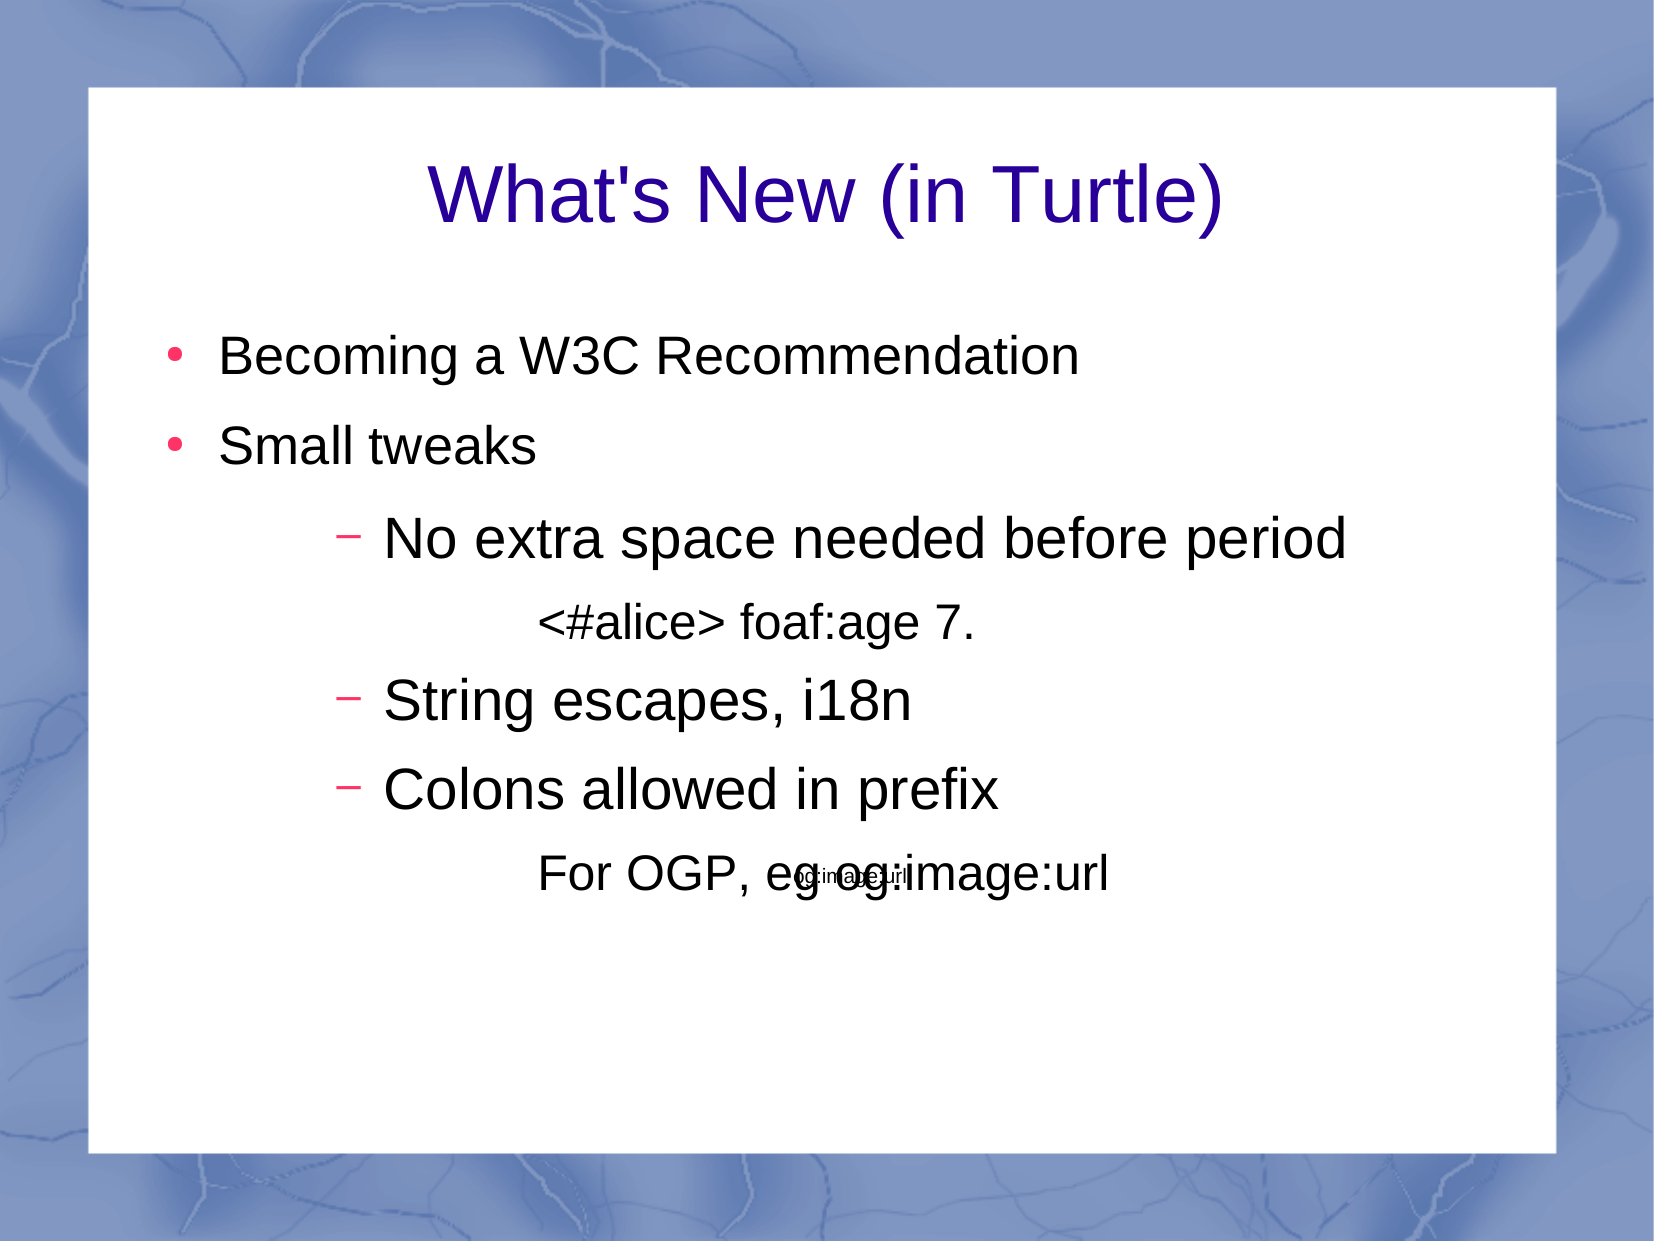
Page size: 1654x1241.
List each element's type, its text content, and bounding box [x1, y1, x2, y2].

list Becoming a W3C Recommendation Small tweaks No extra space needed before period <#alice> foaf:age 7. String escapes, i18n Colons allowed in prefix For OGP, eg og:image:url [147, 325, 1506, 1045]
picture [0, 0, 1654, 1241]
title What's New (in Turtle) [118, 90, 1536, 298]
text_box og:image:url [778, 857, 922, 896]
